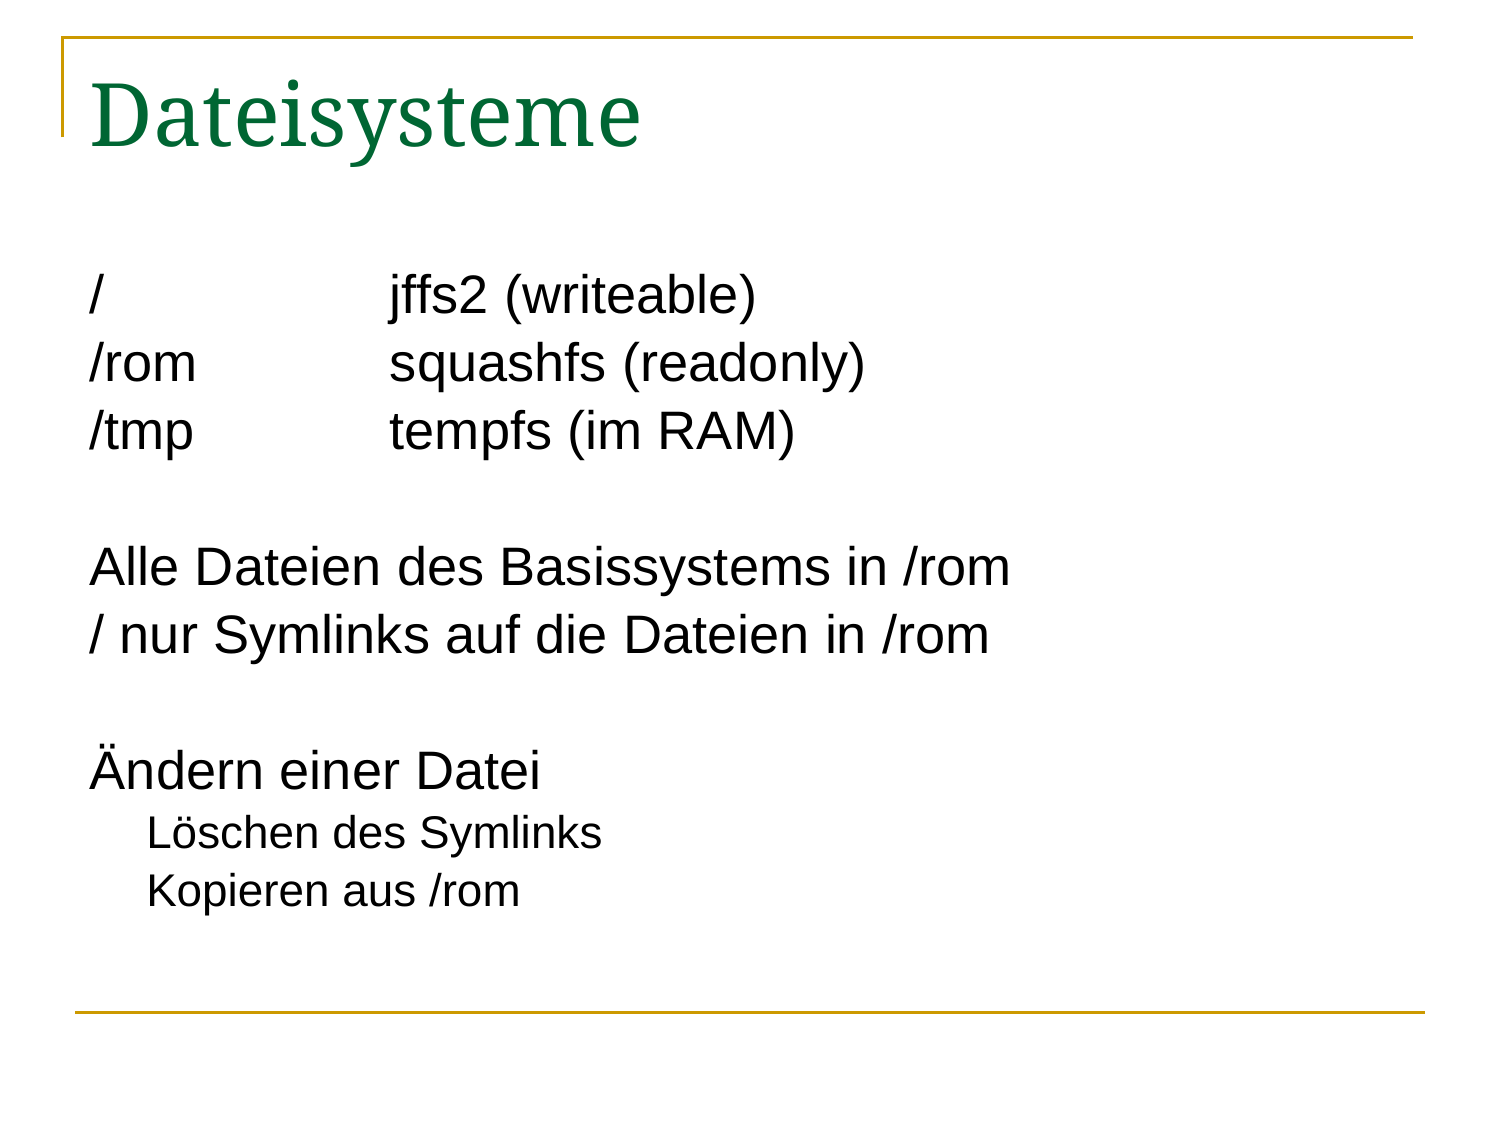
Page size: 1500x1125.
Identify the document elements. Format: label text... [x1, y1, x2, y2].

list / jffs2 (writeable) /rom squashfs (readonly) /tmp tempfs (im RAM) Alle Dateien des Basissystems in /rom / nur Symlinks auf die Dateien in /rom Ändern einer Datei Löschen des Symlinks Kopieren aus /rom [75, 262, 1426, 1006]
title Dateisysteme [75, 45, 1426, 233]
